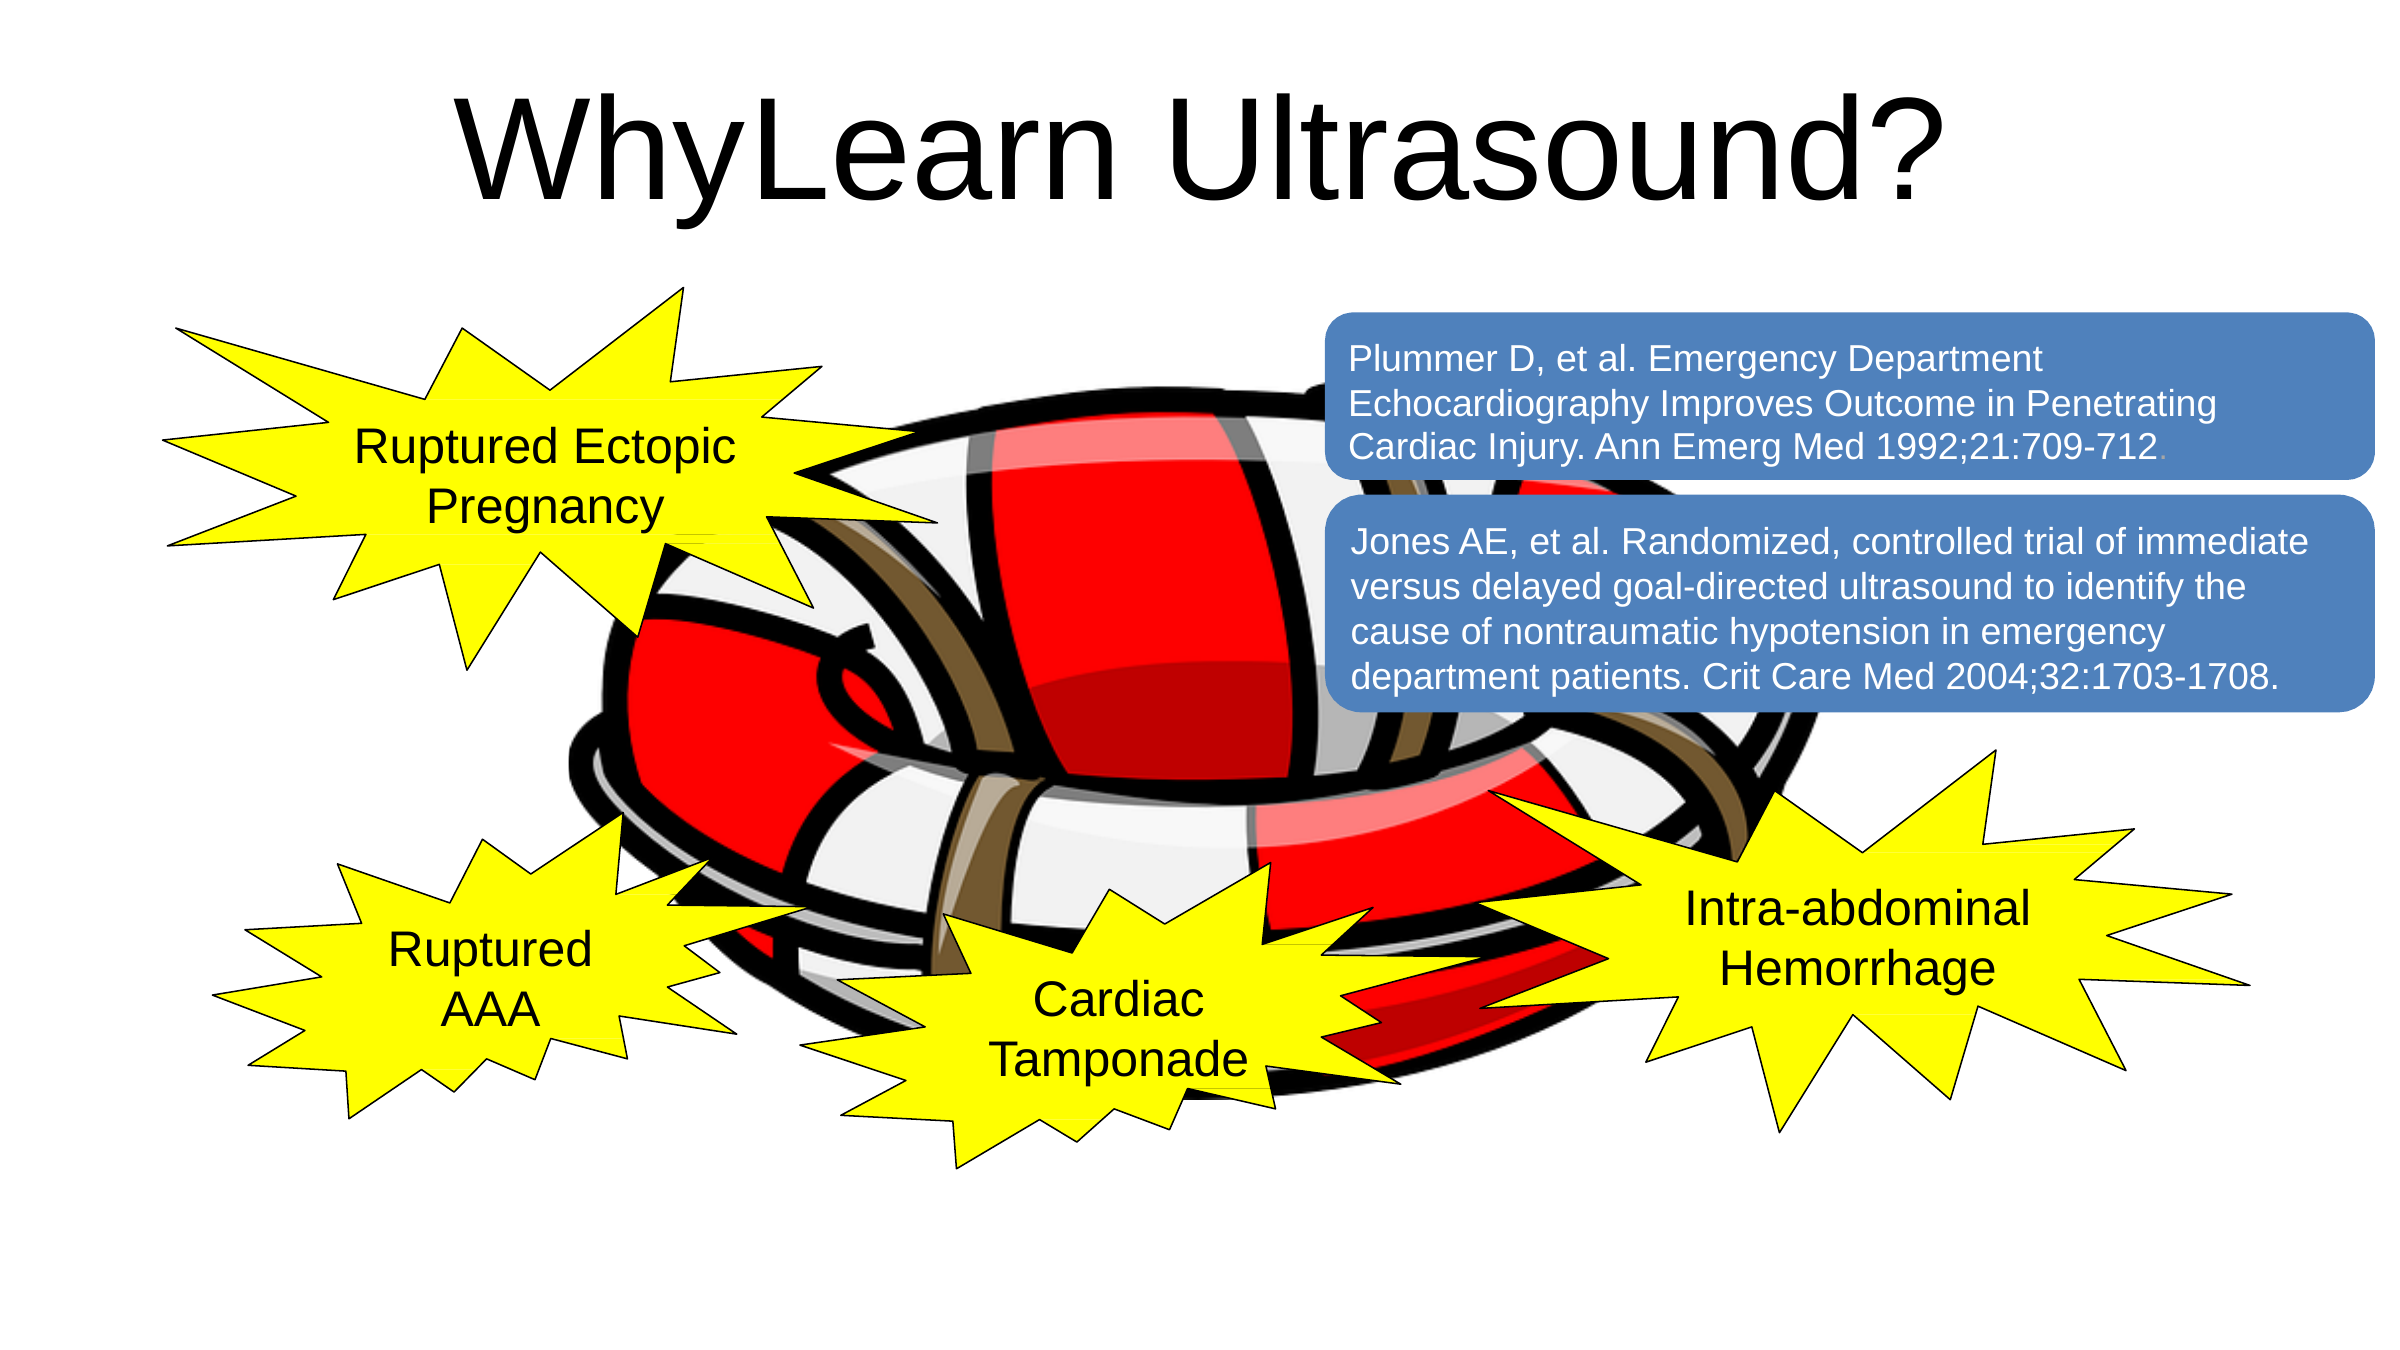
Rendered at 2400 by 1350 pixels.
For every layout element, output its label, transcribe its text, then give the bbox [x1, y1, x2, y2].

text_box [806, 865, 1475, 1166]
text_box [1481, 754, 2240, 1128]
text_box Plummer D, et al. Emergency Department Echocardiography Improves Outcome in Penetrating [1346, 334, 2221, 425]
text_box Jones AE, et al. Randomized, controlled trial of immediate versus delayed goal-directed ultrasound to identify the cause of nontraumatic hypotension in emergency department patients. Crit Care Med 2004;32:1703-1708. [1348, 516, 2313, 697]
text_box [170, 291, 926, 667]
text_box Ruptured AAA [385, 916, 596, 1037]
text_box Cardiac Injury. Ann Emerg Med 1992;21:709-712. [1346, 422, 2171, 468]
text_box Intra-abdominal Hemorrhage [1682, 875, 2034, 996]
text_box [1802, 1052, 1832, 1100]
title Why Learn Ultrasound? [120, 54, 2280, 280]
text_box [568, 312, 2375, 1100]
text_box Ruptured Ectopic Pregnancy [351, 413, 740, 534]
text_box Cardiac Tamponade [985, 966, 1252, 1087]
text_box [1184, 1090, 1229, 1100]
text_box [218, 815, 802, 1116]
